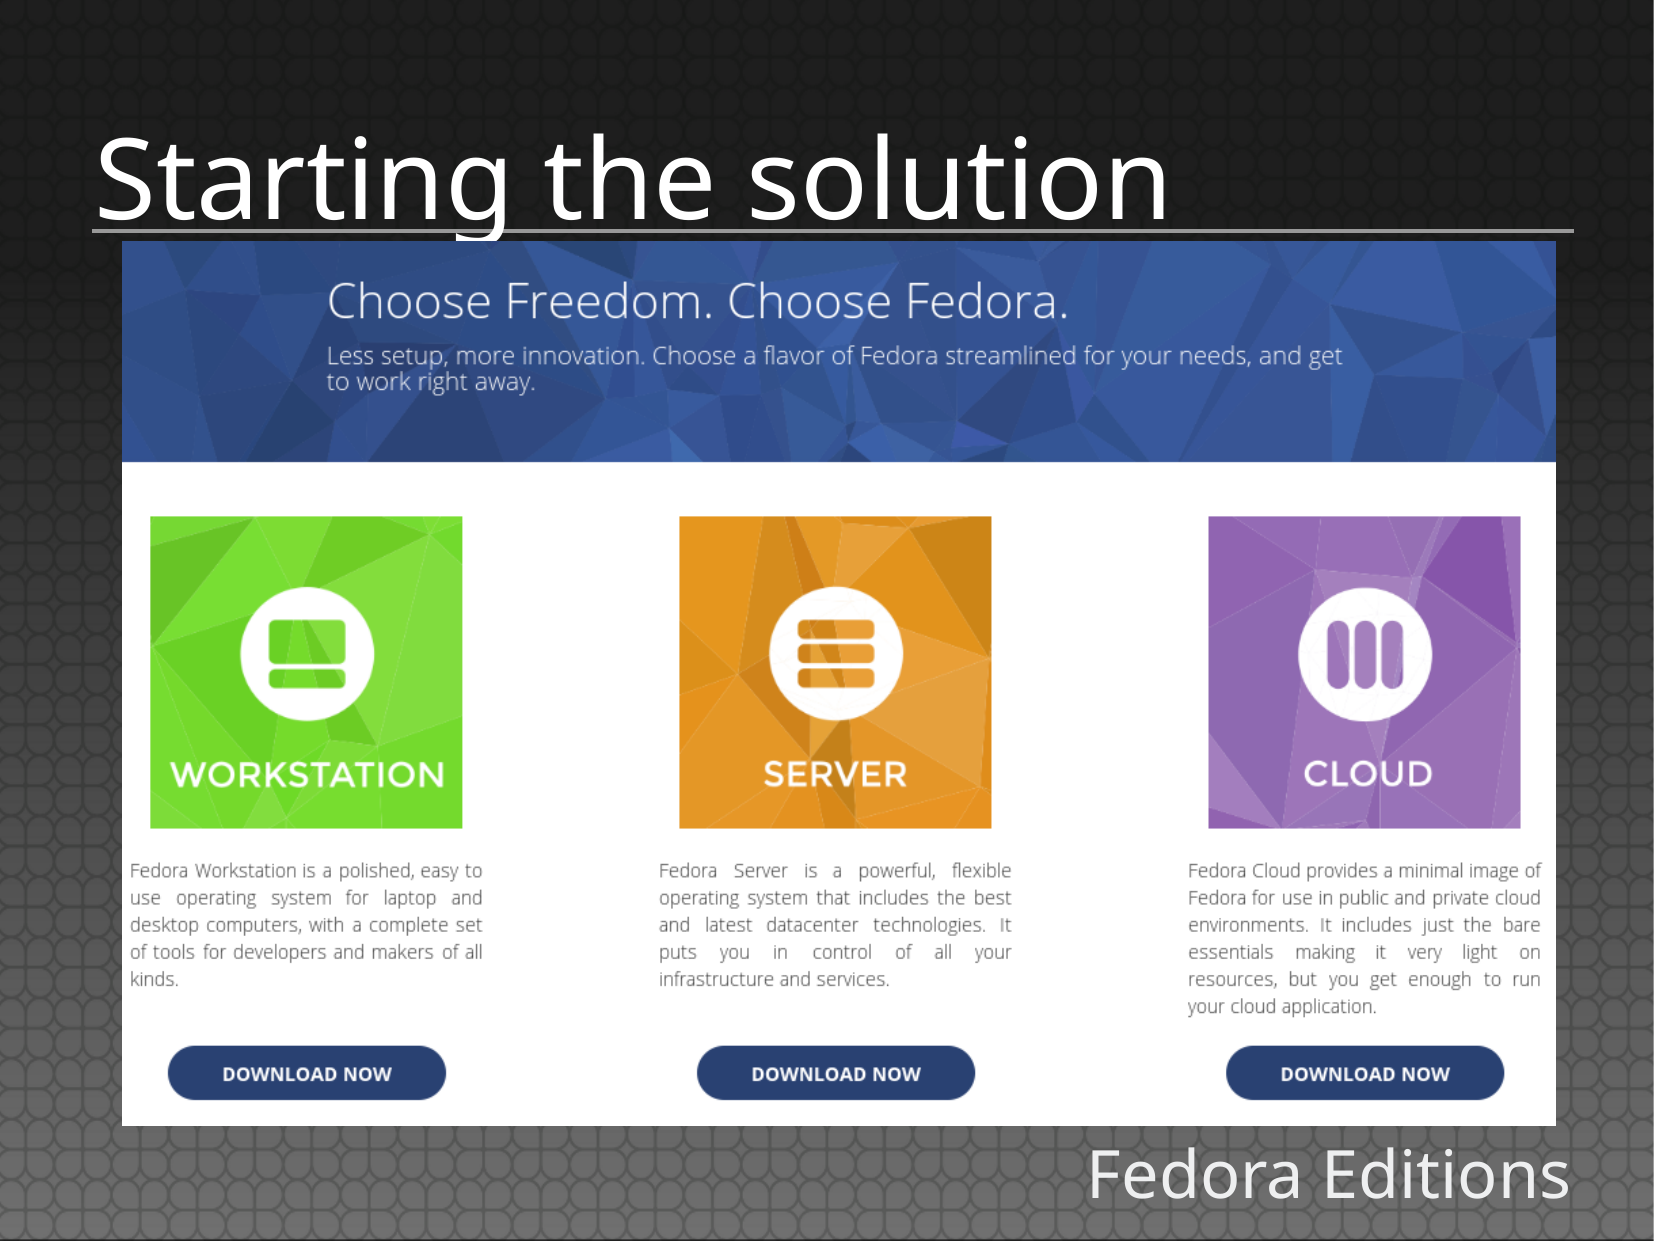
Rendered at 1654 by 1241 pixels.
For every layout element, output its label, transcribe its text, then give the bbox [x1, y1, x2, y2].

list Fedora Editions [105, 1030, 1573, 1219]
picture [0, 0, 1654, 1241]
title Starting the solution [94, 100, 1426, 251]
